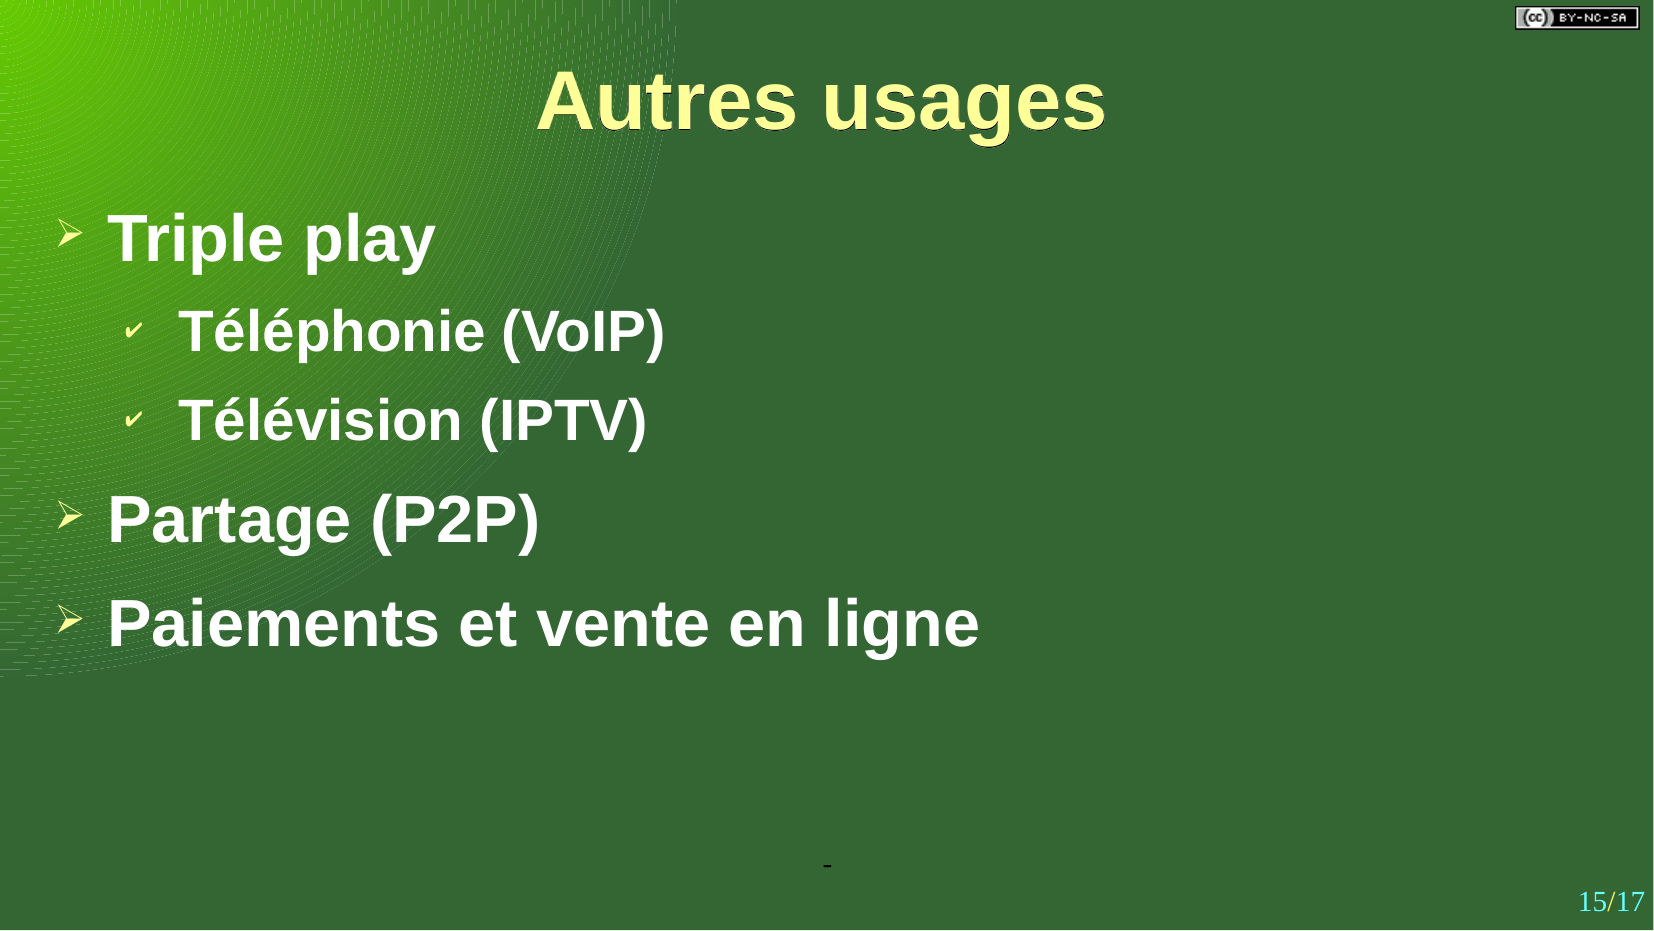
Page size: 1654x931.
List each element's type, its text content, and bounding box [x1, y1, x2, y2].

list Triple play Téléphonie (VoIP) Télévision (IPTV) Partage (P2P) Paiements et vente en ligne [36, 200, 1642, 780]
picture [1515, 6, 1640, 30]
title Autres usages [11, 23, 1632, 179]
